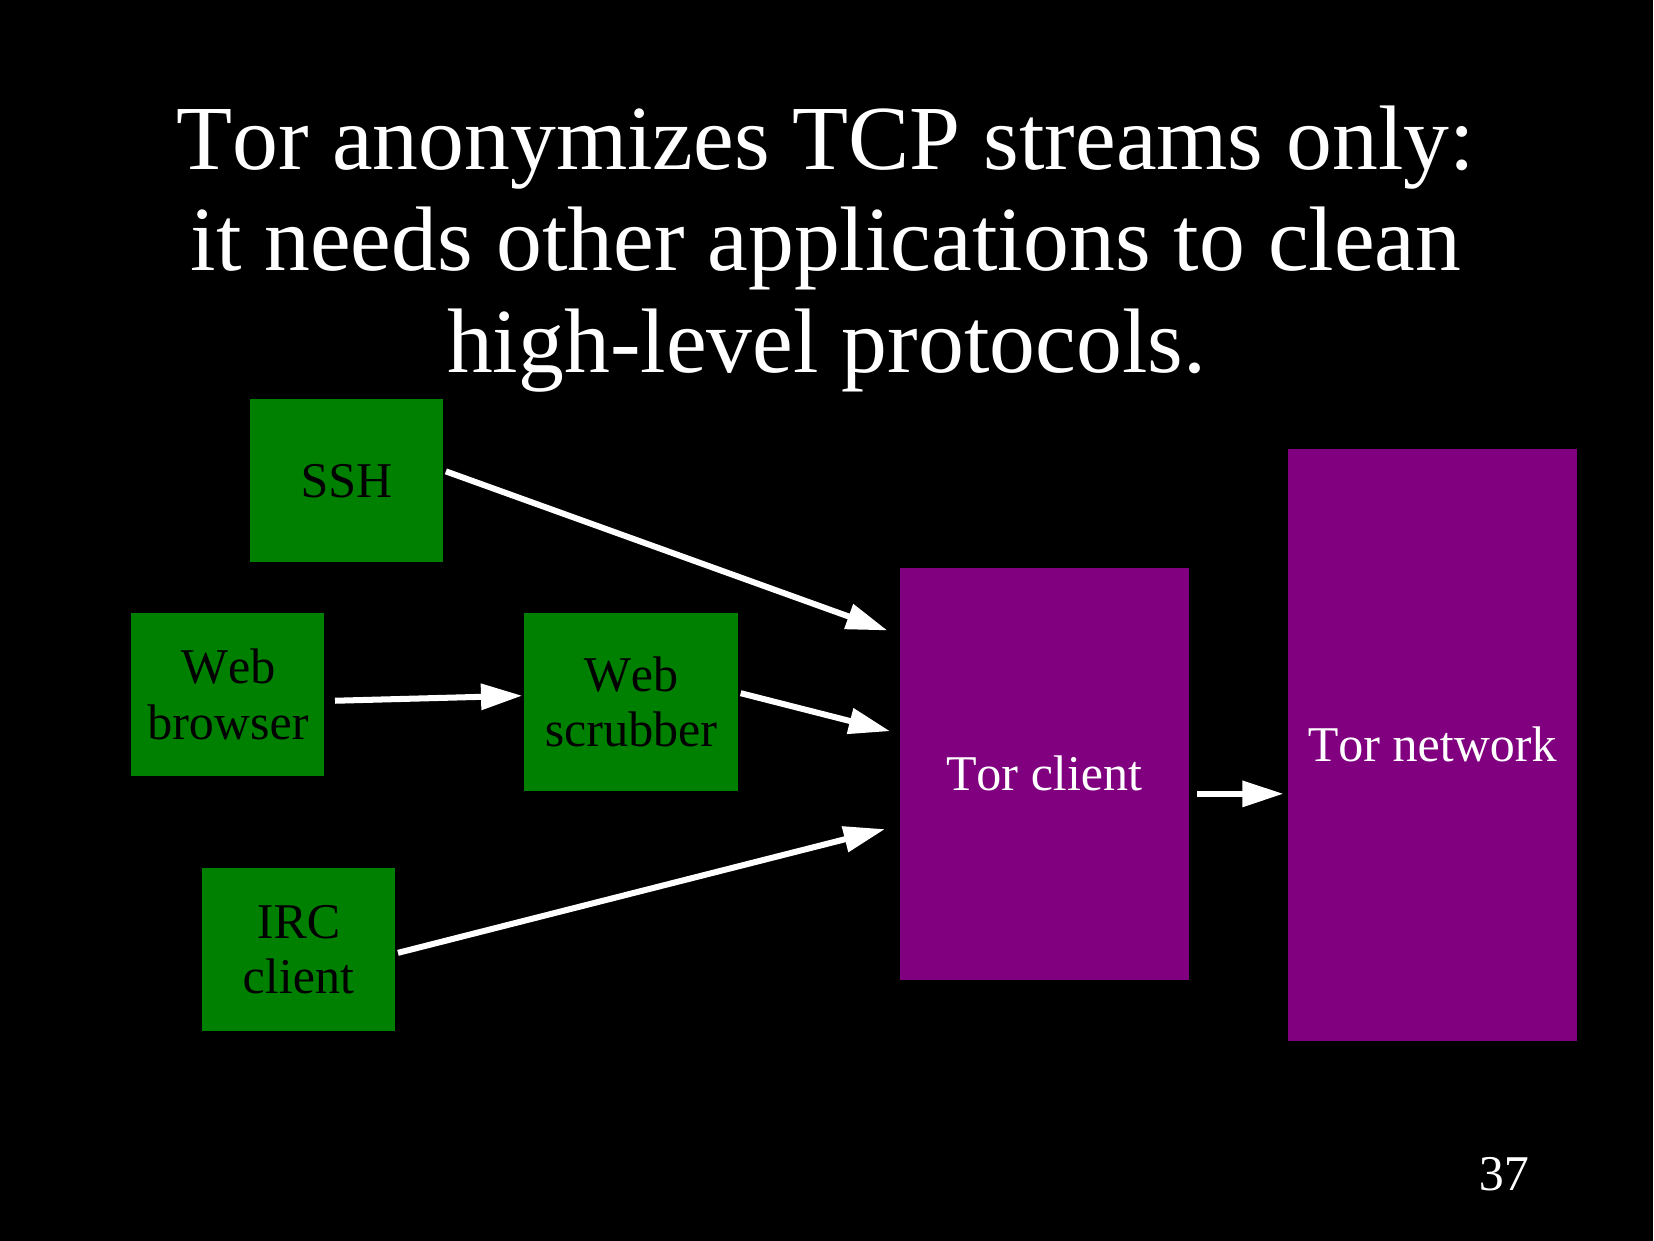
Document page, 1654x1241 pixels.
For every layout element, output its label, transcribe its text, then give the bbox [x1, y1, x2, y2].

text_box IRC client [201, 867, 396, 1032]
text_box Web scrubber [523, 612, 739, 792]
text_box SSH [249, 398, 444, 563]
text_box Web browser [130, 612, 325, 777]
title Tor anonymizes TCP streams only: it needs other applications to clean high-level protocols. [121, 17, 1534, 462]
text_box Tor network [1287, 448, 1578, 1042]
text_box [128, 330, 1497, 1135]
text_box Tor client [899, 567, 1190, 981]
